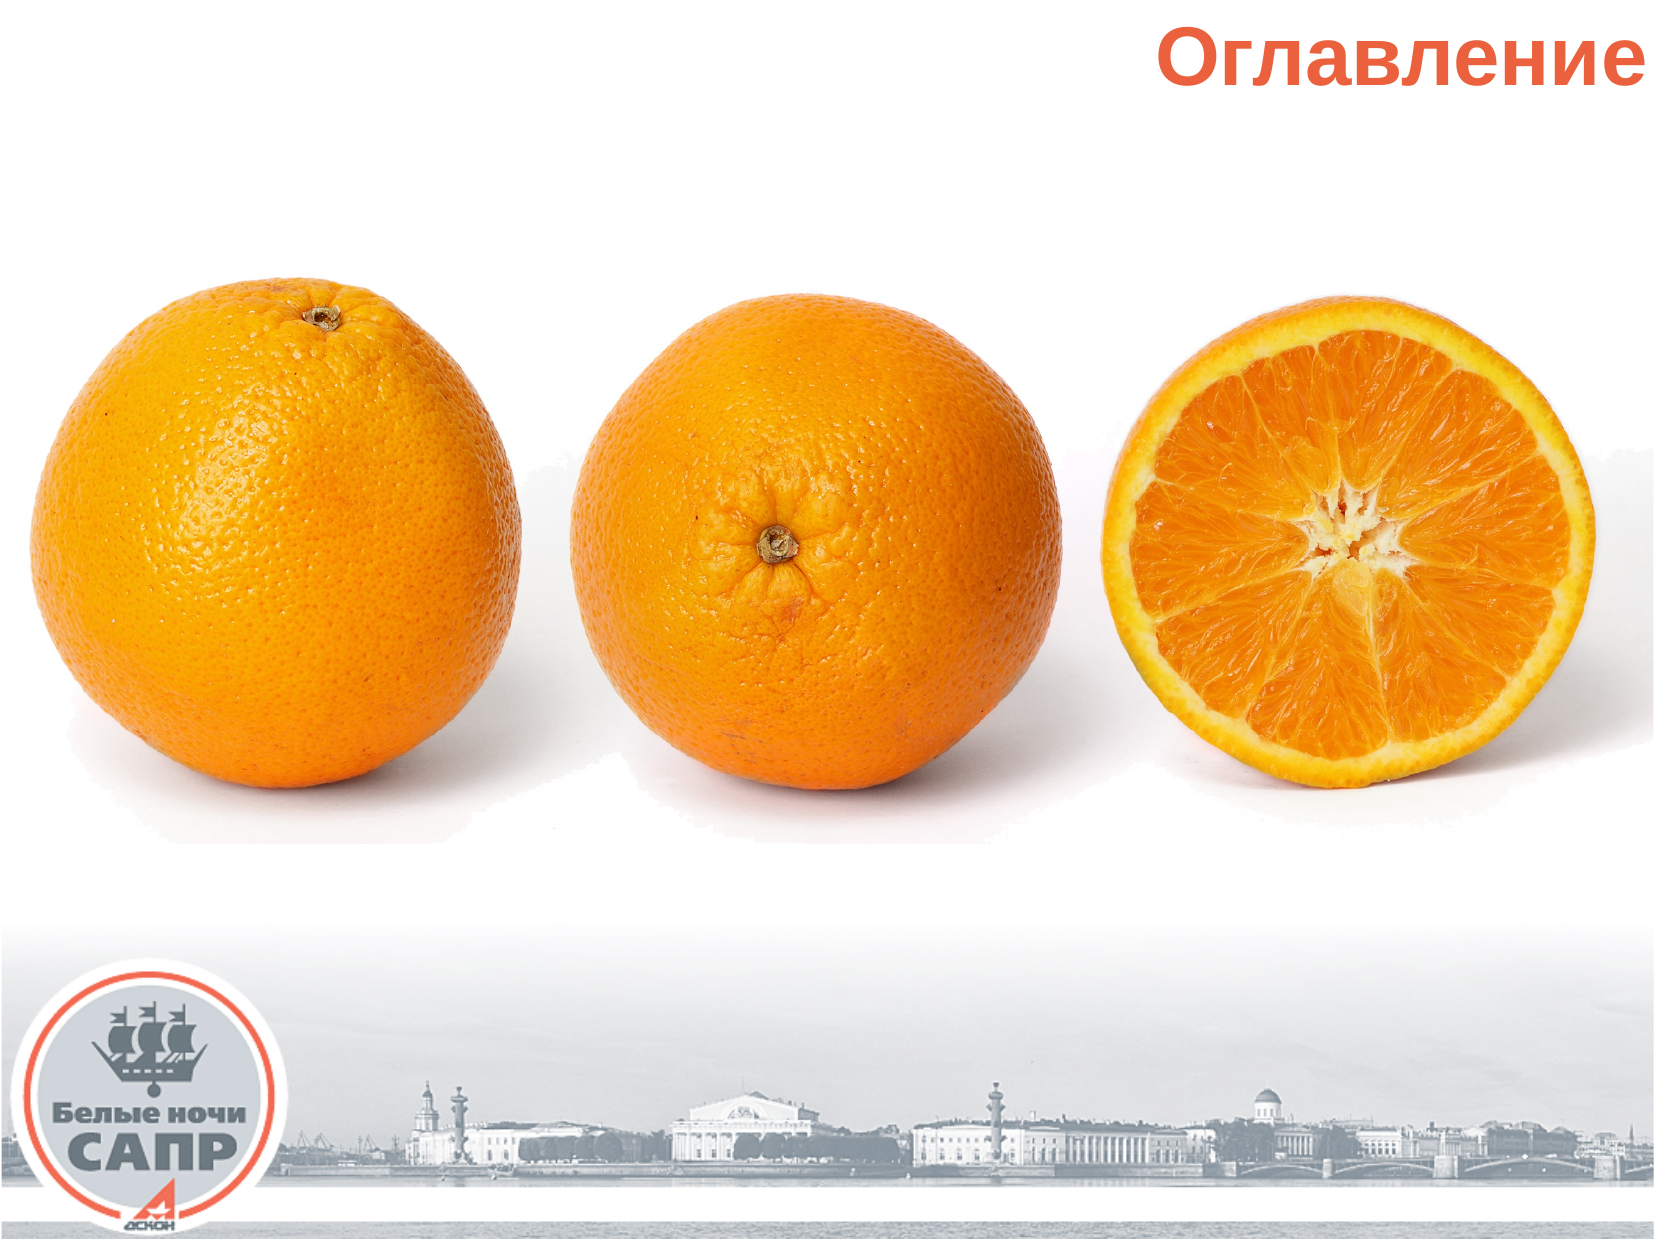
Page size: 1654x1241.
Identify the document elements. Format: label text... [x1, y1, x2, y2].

title Оглавление [159, 8, 1648, 107]
picture [1, 0, 1654, 1239]
